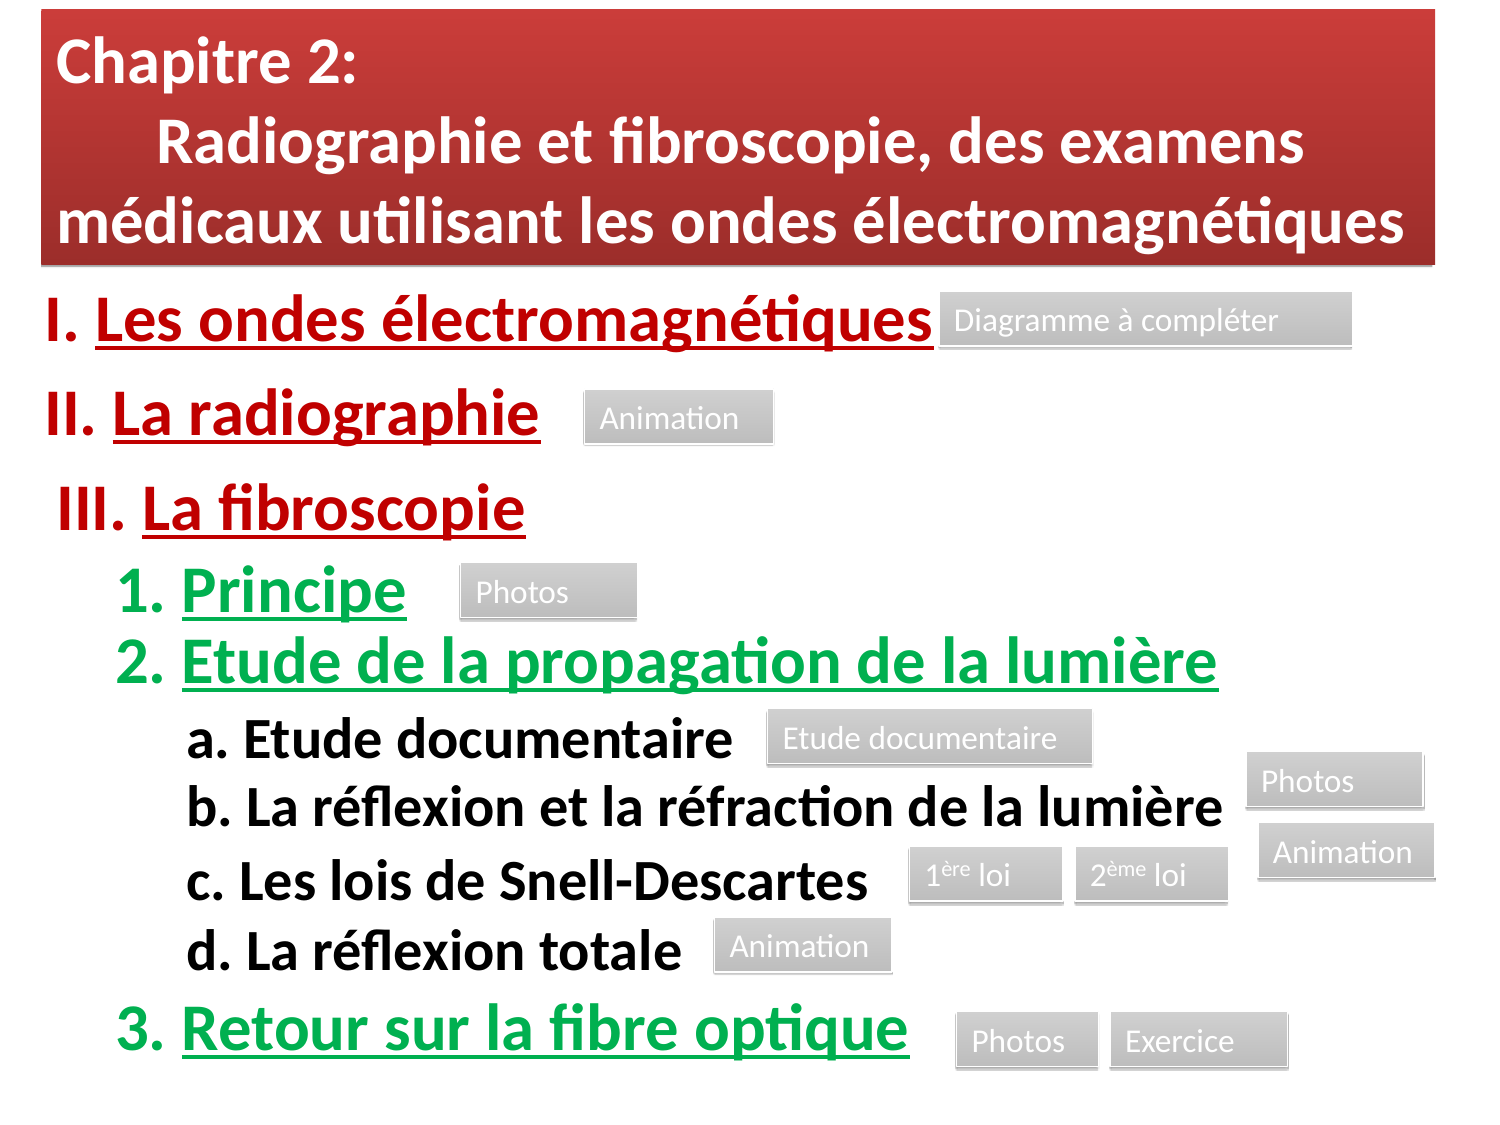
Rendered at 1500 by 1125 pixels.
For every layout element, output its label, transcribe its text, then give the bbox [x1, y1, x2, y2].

text_box Diagramme à compléter [939, 290, 1353, 346]
text_box Photos [956, 1011, 1099, 1067]
text_box 1. Principe [100, 538, 443, 609]
text_box a. Etude documentaire [171, 692, 768, 760]
text_box Chapitre 2: Radiographie et fibroscopie, des examens médicaux utilisant les ondes électromagnétiques [41, 9, 1436, 265]
text_box 1ère loi [909, 846, 1064, 902]
text_box Animation [714, 916, 892, 972]
text_box Etude documentaire [767, 708, 1093, 764]
text_box Photos [460, 562, 638, 618]
text_box c. Les lois de Snell-Descartes [171, 834, 916, 920]
text_box d. La réflexion totale [171, 904, 751, 976]
text_box Animation [1257, 822, 1436, 878]
text_box 2. Etude de la propagation de la lumière [100, 609, 1270, 705]
text_box Animation [584, 388, 774, 444]
text_box 2ème loi [1074, 846, 1229, 902]
text_box II. La radiographie [29, 361, 591, 457]
text_box b. La réflexion et la réfraction de la lumière [171, 760, 1294, 846]
text_box III. La fibroscopie [41, 456, 999, 552]
text_box 3. Retour sur la fibre optique [100, 976, 975, 1072]
text_box I. Les ondes électromagnétiques [29, 267, 987, 363]
text_box Photos [1246, 751, 1424, 807]
text_box Exercice [1110, 1011, 1288, 1067]
